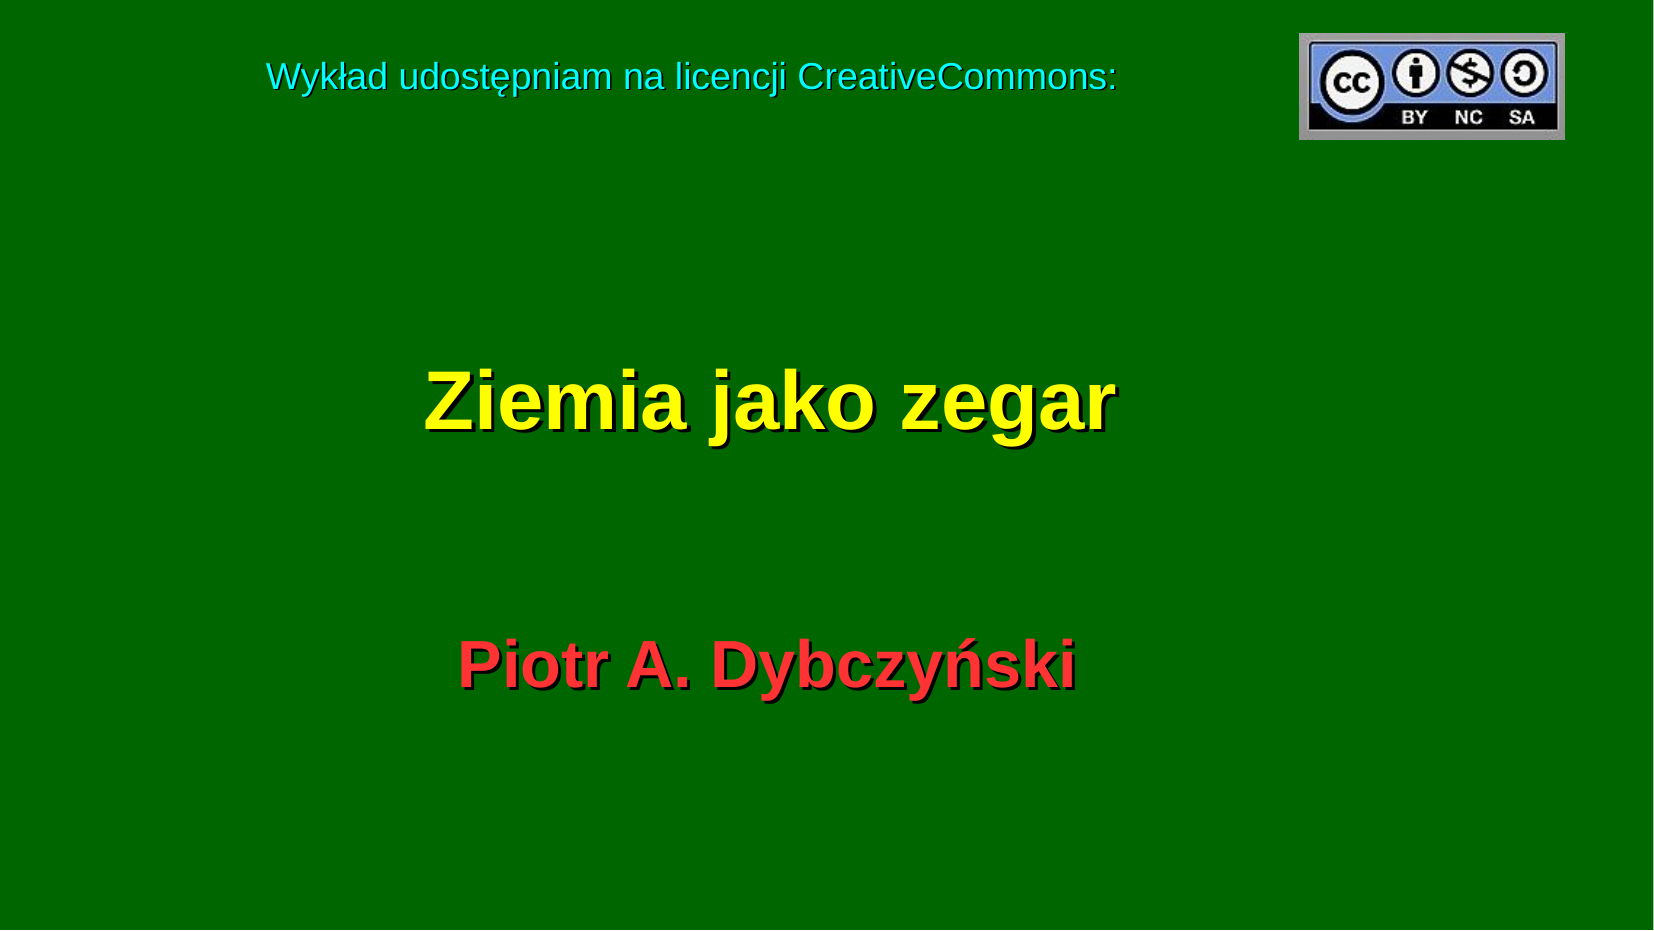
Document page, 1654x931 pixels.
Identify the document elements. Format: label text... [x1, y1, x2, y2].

picture [1299, 33, 1565, 140]
text_box Wykład udostępniam na licencji CreativeCommons: [265, 34, 1187, 119]
title Ziemia jako zegar [212, 321, 1329, 480]
text_box Piotr A. Dybczyński [442, 620, 1093, 710]
